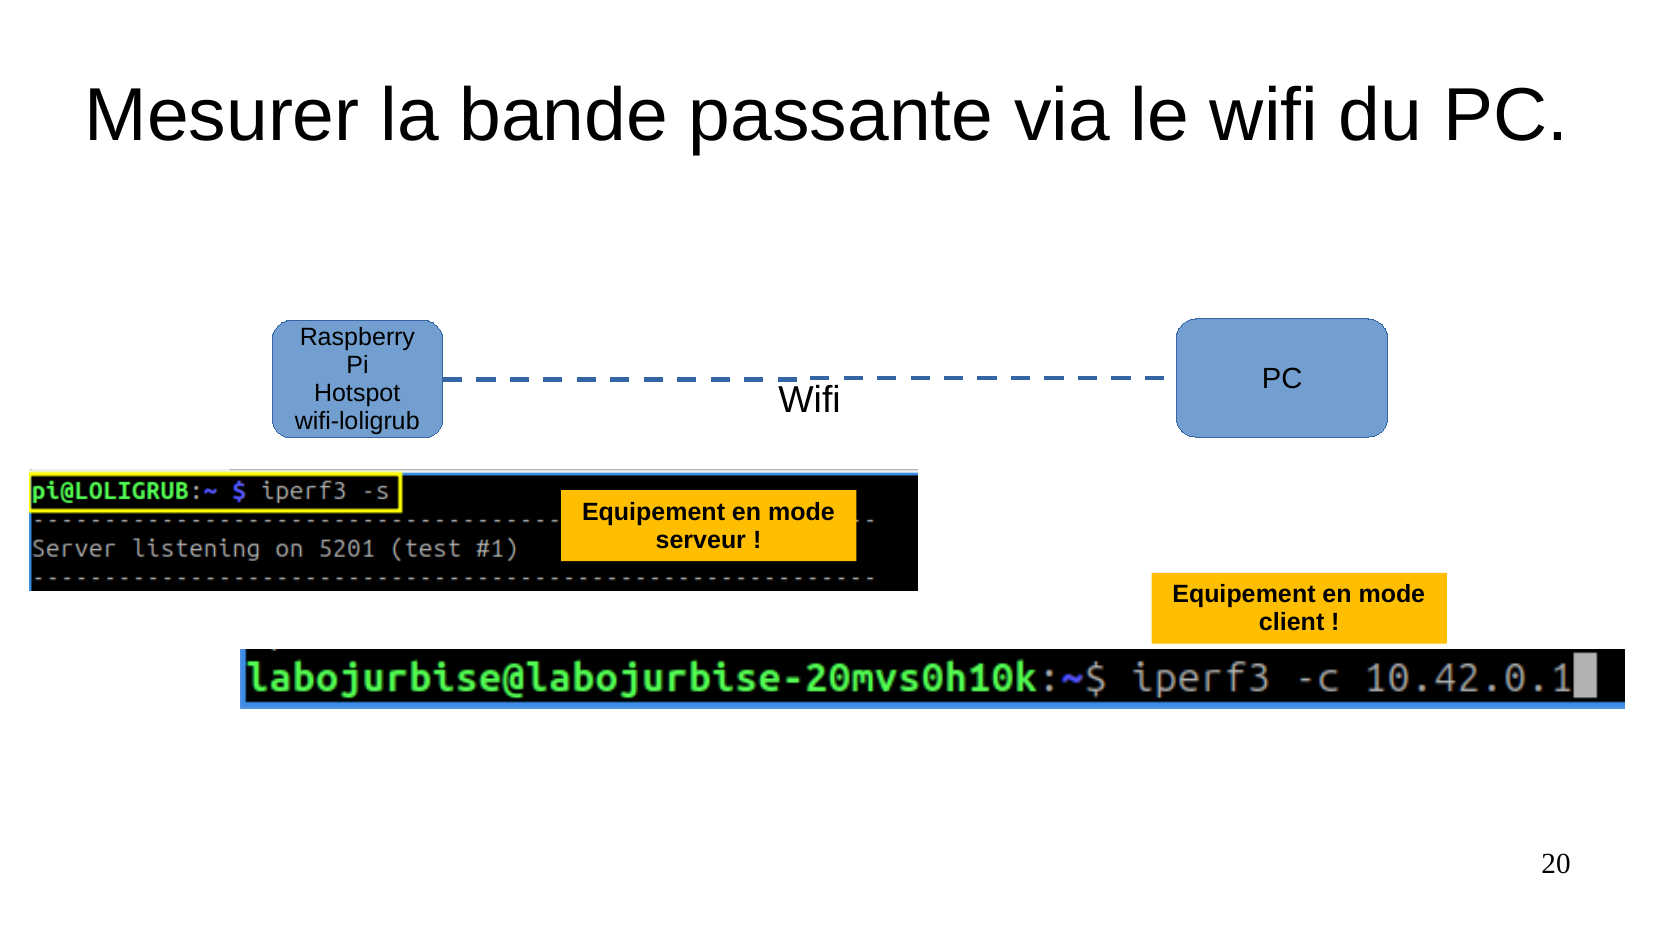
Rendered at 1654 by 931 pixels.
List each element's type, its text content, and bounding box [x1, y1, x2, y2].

text_box Equipement en mode serveur ! [561, 490, 857, 562]
text_box RaspberryPi Hotspot wifi-loligrub [272, 320, 443, 438]
picture [240, 649, 1625, 709]
picture [29, 469, 918, 591]
text_box Equipement en mode client ! [1151, 572, 1447, 644]
title Mesurer la bande passante via le wifi du PC. [82, 30, 1571, 199]
text_box PC [1176, 318, 1388, 438]
